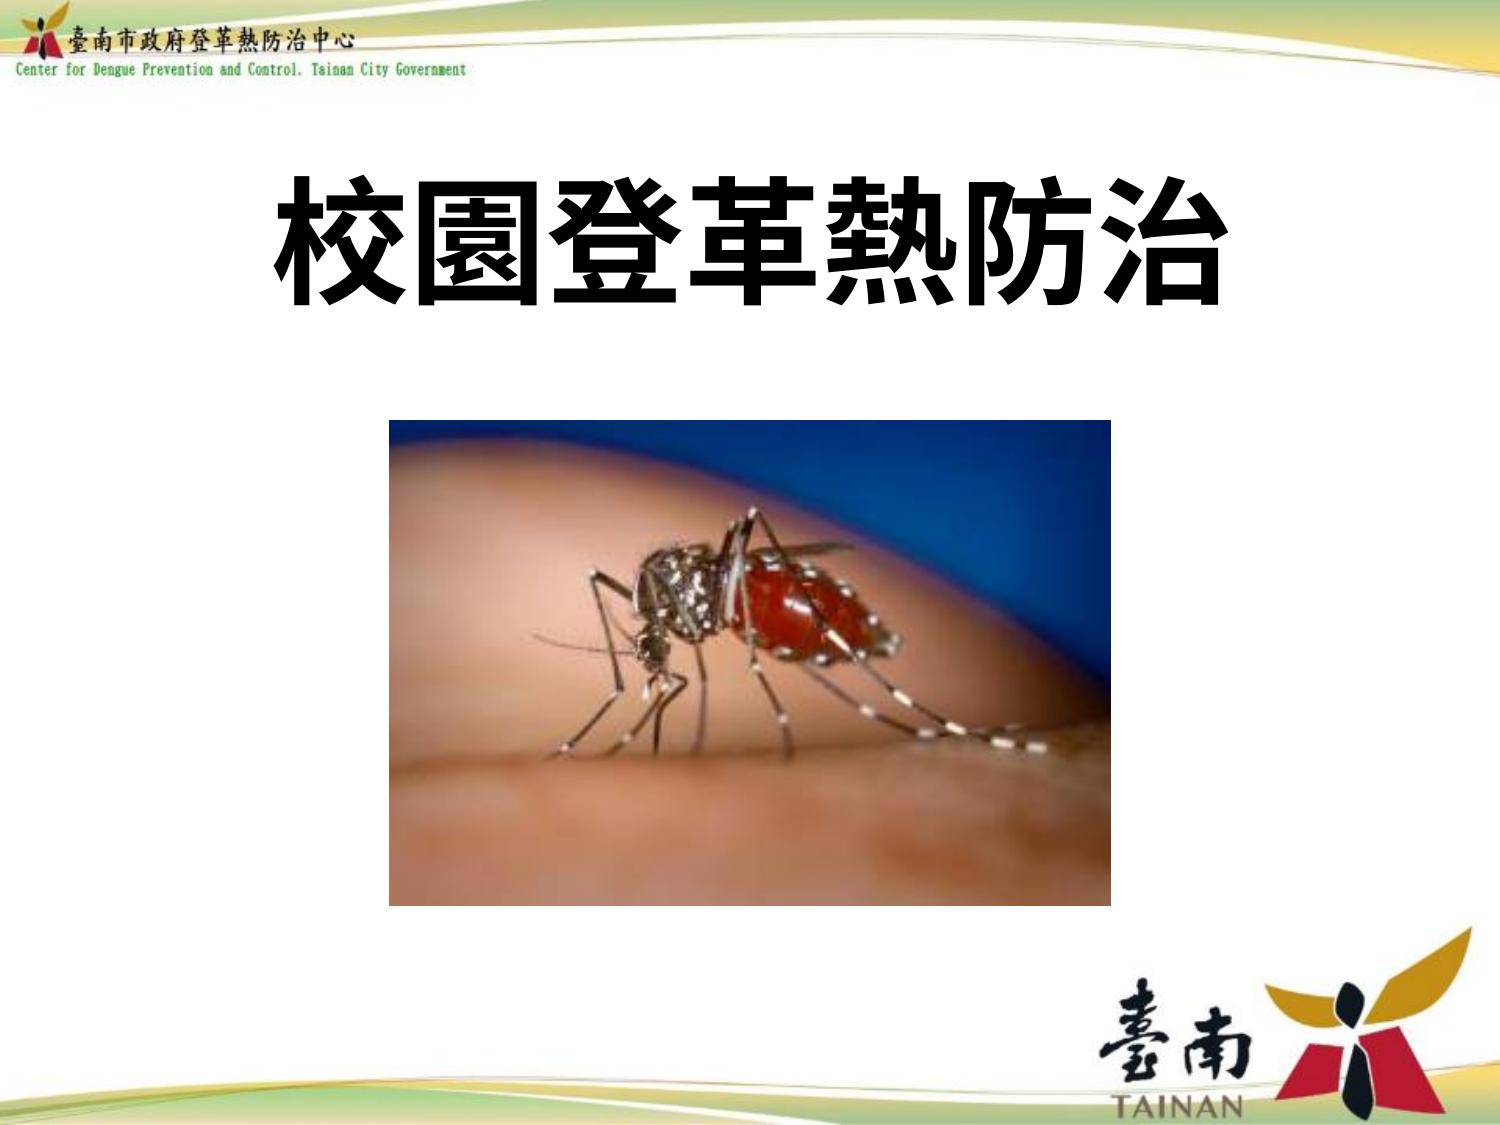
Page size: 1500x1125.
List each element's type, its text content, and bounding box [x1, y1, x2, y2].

picture [0, 0, 1500, 1125]
title 校園登革熱防治 [47, 148, 1459, 468]
